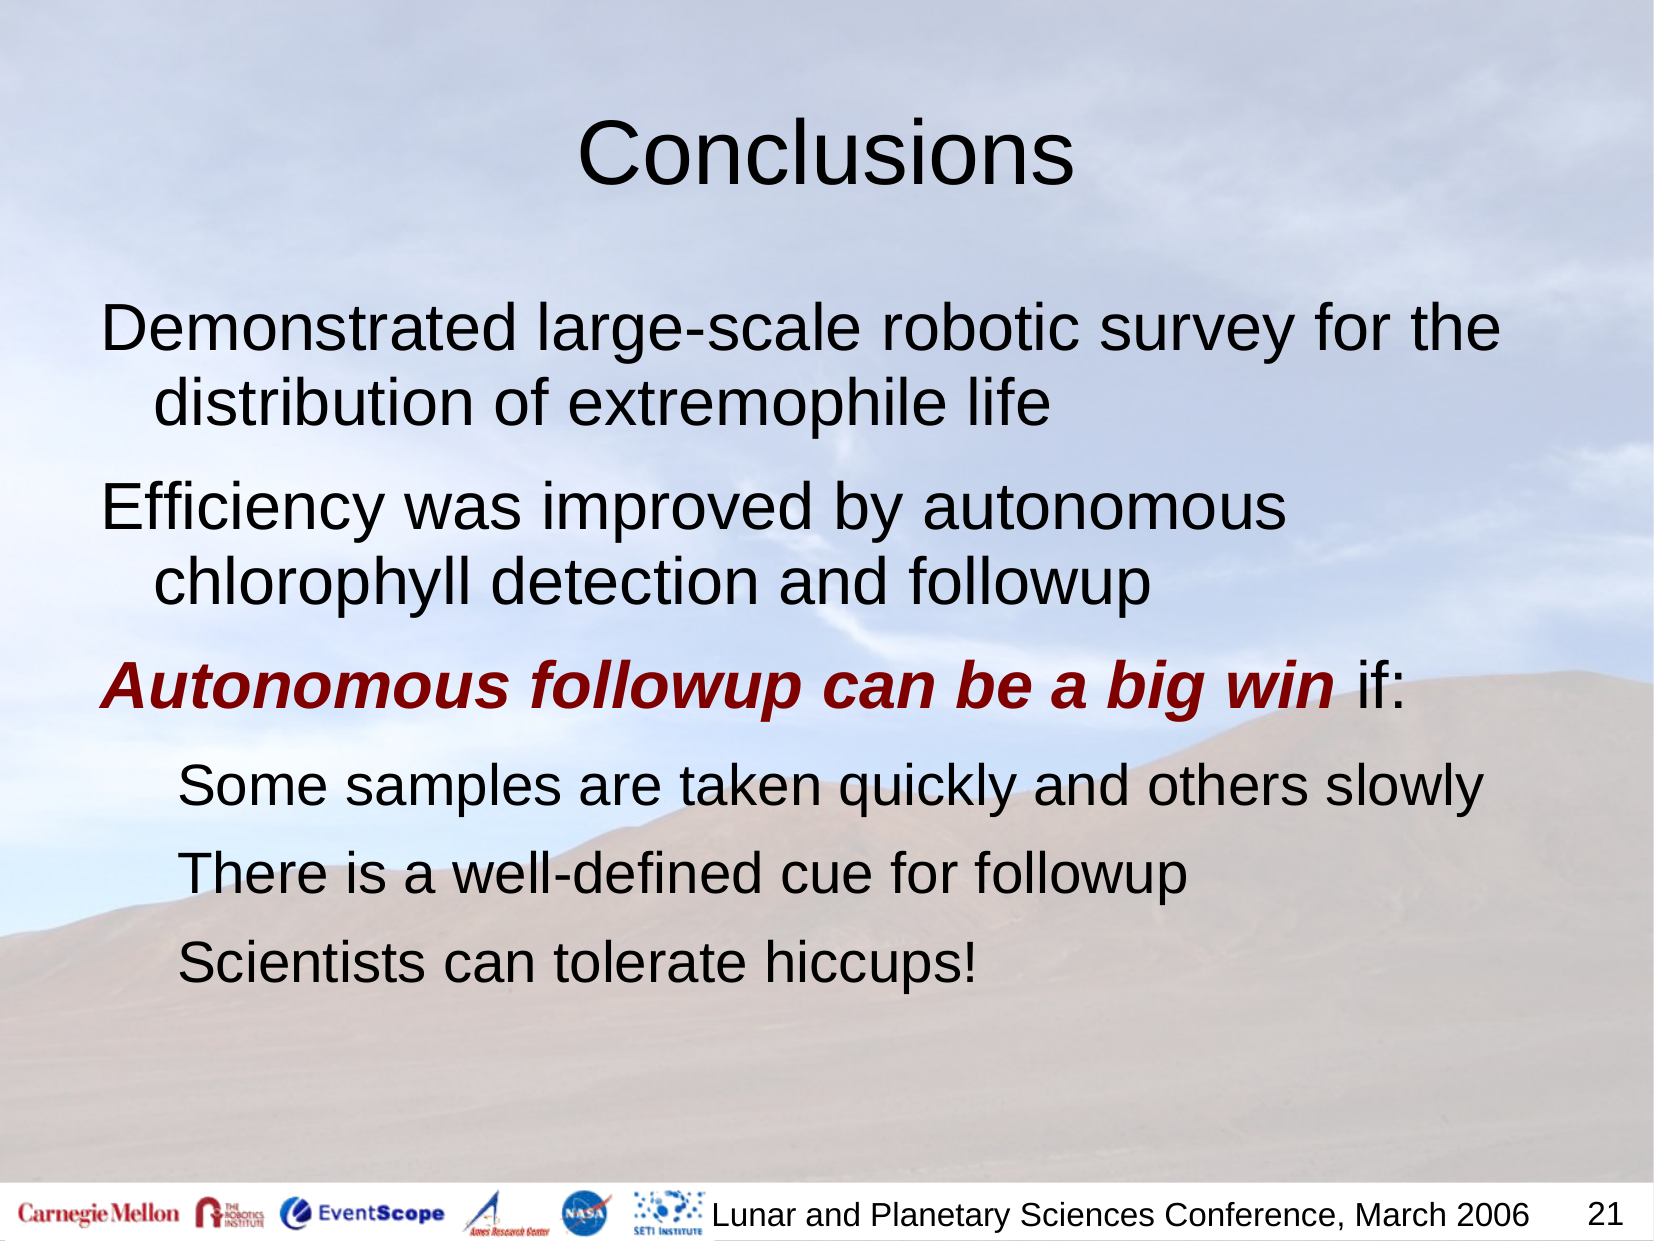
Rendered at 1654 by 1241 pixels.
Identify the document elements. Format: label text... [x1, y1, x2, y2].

list Demonstrated large-scale robotic survey for the distribution of extremophile life Efficiency was improved by autonomous chlorophyll detection and followup Autonomous followup can be a big win if: Some samples are taken quickly and others slowly There is a well-defined cue for followup Scientists can tolerate hiccups! [82, 290, 1571, 1109]
picture [5, 1188, 715, 1241]
title Conclusions [82, 49, 1571, 257]
picture [0, 0, 1654, 1182]
